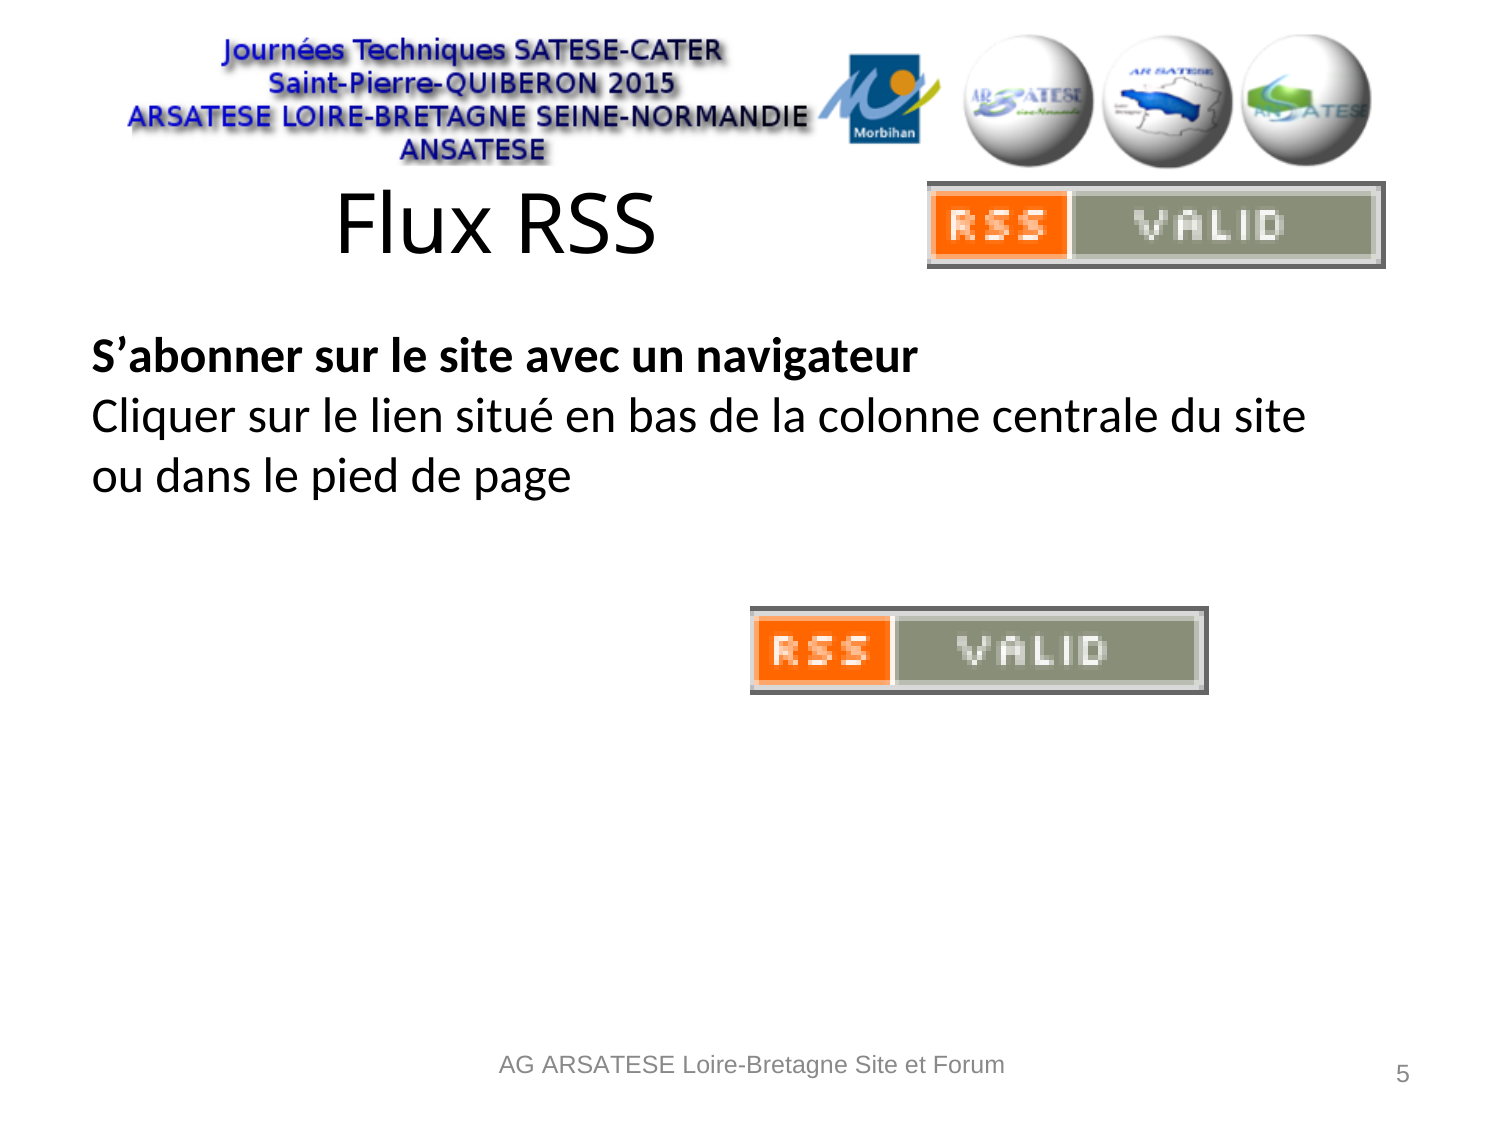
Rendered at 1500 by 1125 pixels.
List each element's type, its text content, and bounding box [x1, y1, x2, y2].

picture [750, 597, 1219, 705]
title Flux RSS [53, 172, 927, 268]
text_box AG ARSATESE Loire-Bretagne Site et Forum [76, 1024, 1436, 1103]
text_box S’abonner sur le site avec un navigateur Cliquer sur le lien situé en bas de la colonne centrale du site ou dans le pied de page [76, 314, 1388, 988]
picture [123, 30, 1396, 279]
